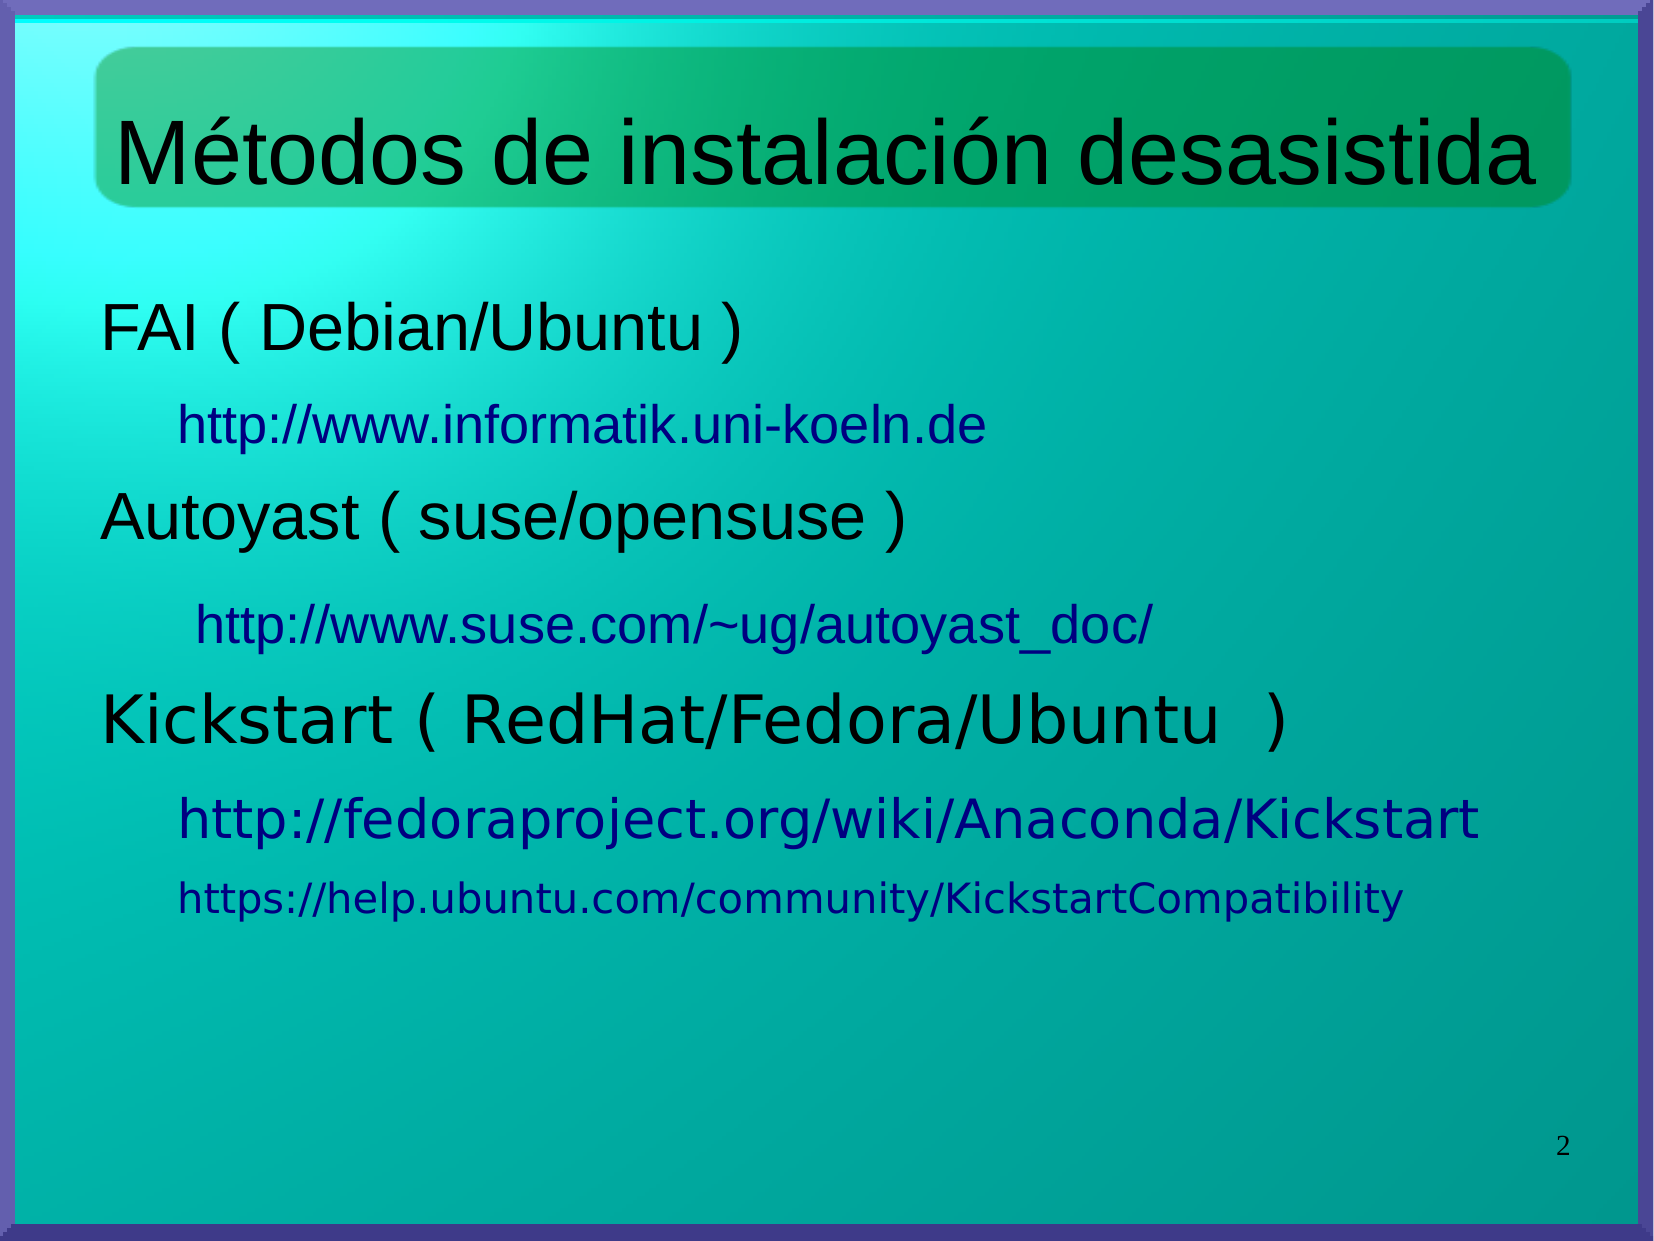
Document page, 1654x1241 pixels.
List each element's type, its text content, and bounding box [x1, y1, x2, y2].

picture [0, 0, 1654, 1241]
title Métodos de instalación desasistida [82, 49, 1571, 257]
list FAI ( Debian/Ubuntu ) http://www.informatik.uni-koeln.de Autoyast ( suse/opensuse ) http://www.suse.com/~ug/autoyast_doc/ Kickstart ( RedHat/Fedora/Ubuntu ) http://fedoraproject.org/wiki/Anaconda/Kickstart https://help.ubuntu.com/community/KickstartCompatibility [82, 290, 1571, 1109]
